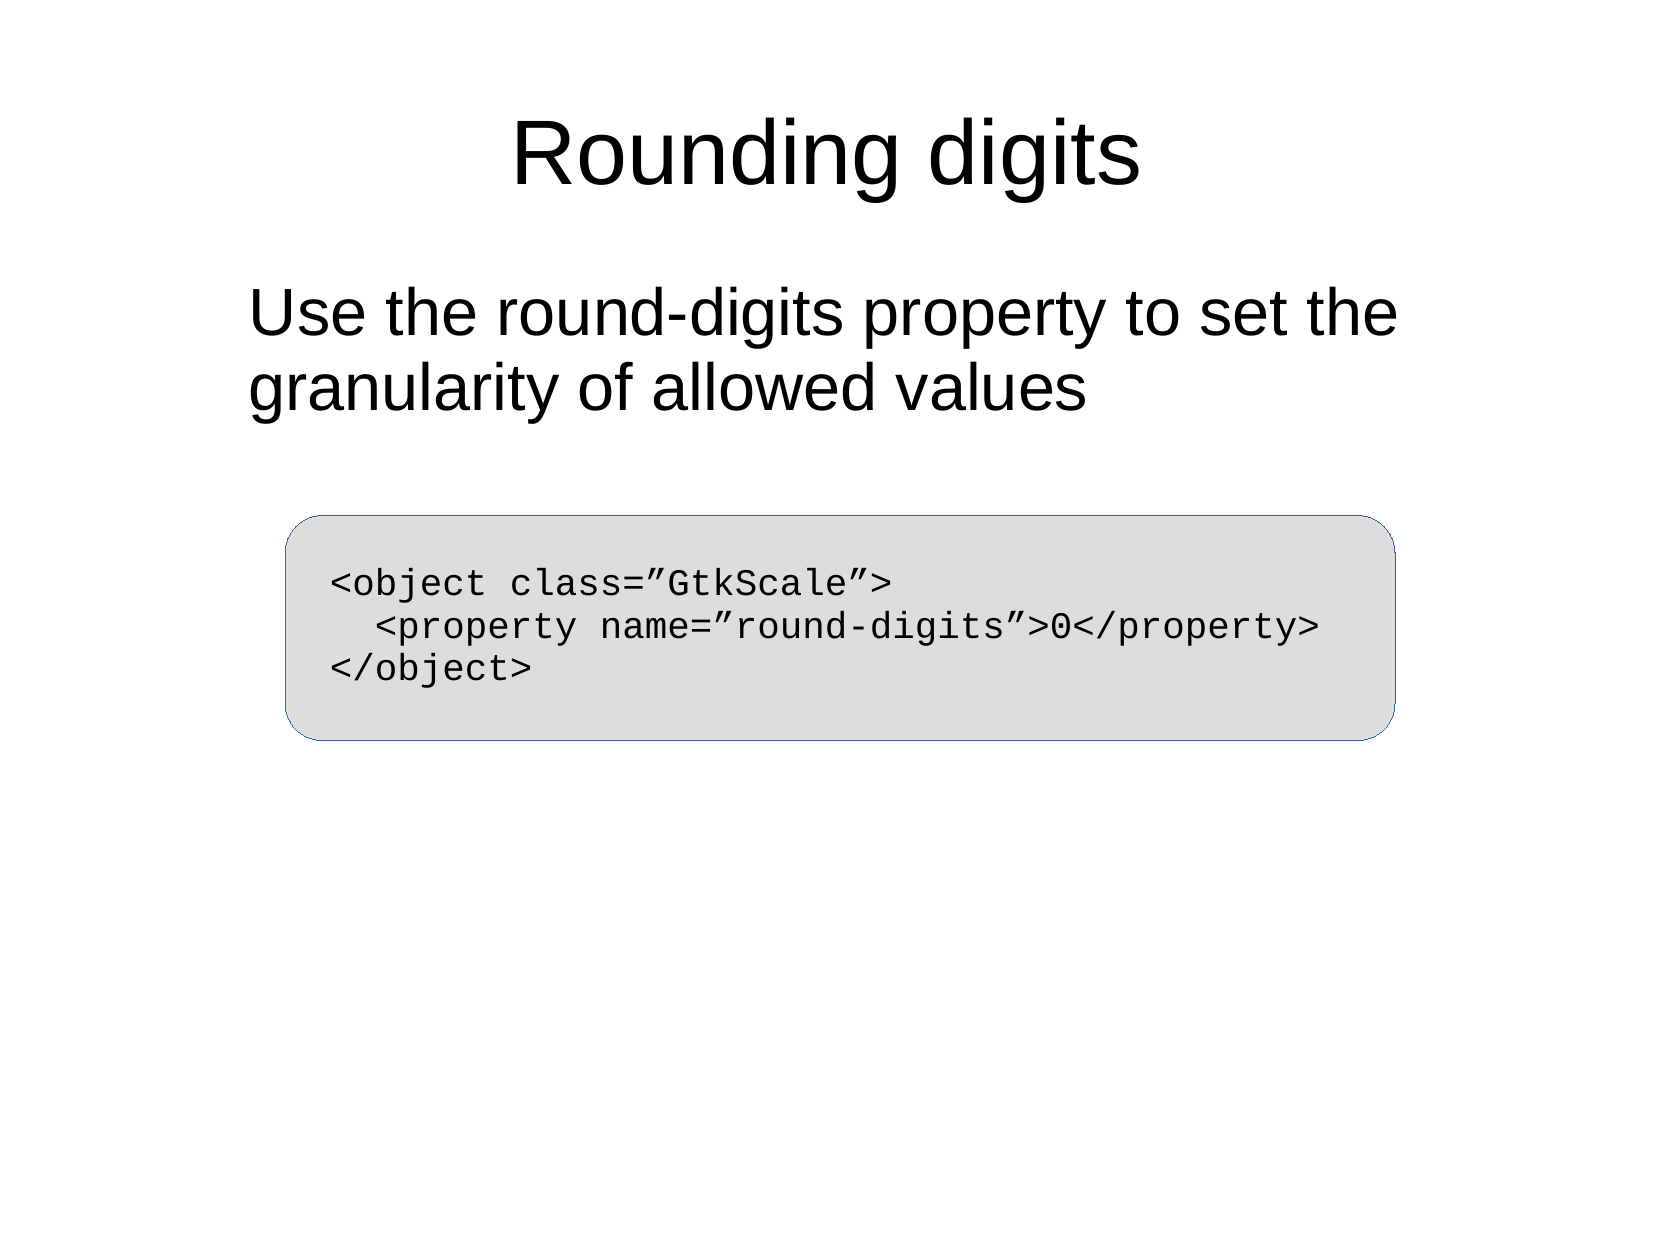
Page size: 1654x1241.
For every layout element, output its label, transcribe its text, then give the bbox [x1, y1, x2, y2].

text_box <object class=”GtkScale”> <property name=”round-digits”>0</property> </object> [315, 557, 1366, 700]
title Rounding digits [82, 49, 1571, 257]
text_box [285, 515, 1396, 741]
text_box Use the round-digits property to set the granularity of allowed values [248, 275, 1405, 425]
subtitle [75, 285, 1564, 435]
